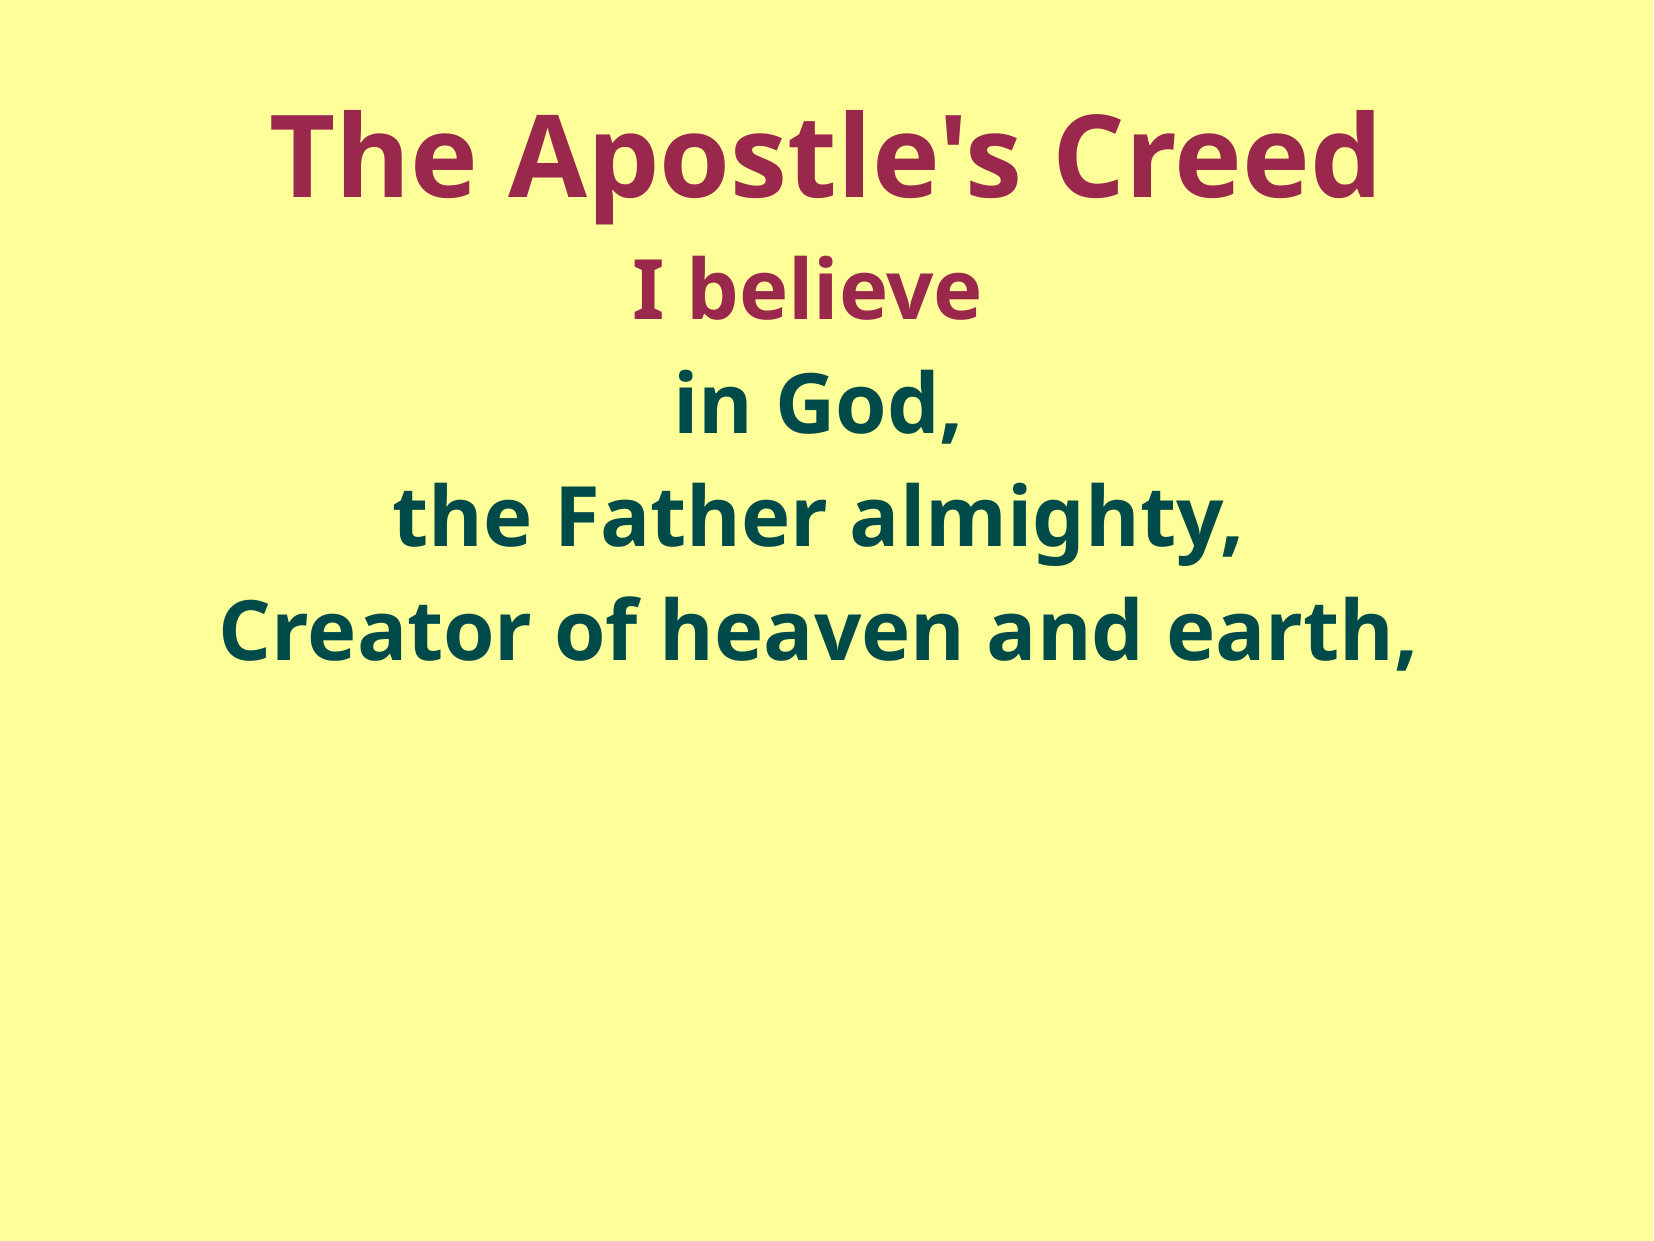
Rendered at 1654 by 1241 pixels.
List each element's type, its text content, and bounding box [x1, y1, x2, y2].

text_box I believe in God, the Father almighty, Creator of heaven and earth, [74, 239, 1563, 751]
title The Apostle's Creed [82, 49, 1571, 257]
